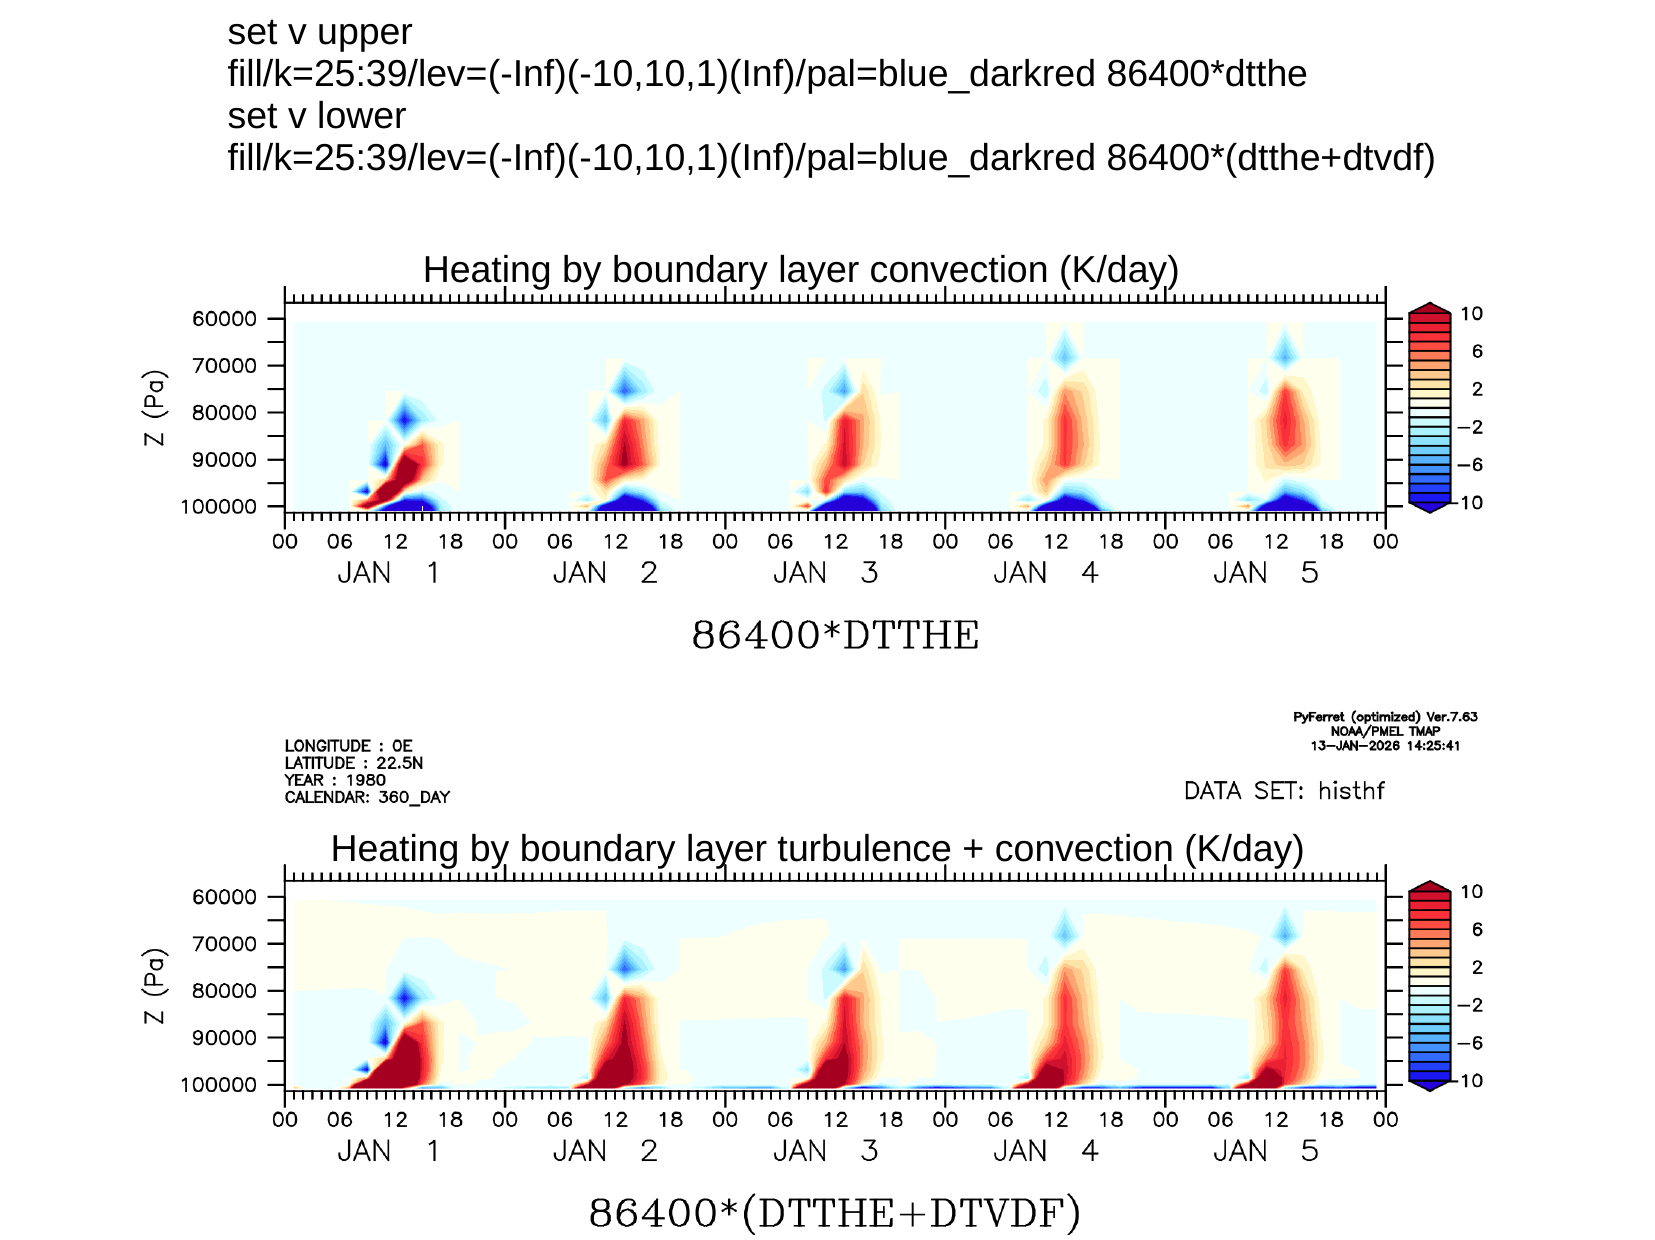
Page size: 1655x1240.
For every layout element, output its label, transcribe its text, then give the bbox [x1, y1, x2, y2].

text_box Heating by boundary layer turbulence + convection (K/day) [315, 820, 1362, 920]
text_box Heating by boundary layer convection (K/day) [408, 241, 1299, 341]
text_box set v upper fill/k=25:39/lev=(-Inf)(-10,10,1)(Inf)/pal=blue_darkred 86400*dtthe set v lower fill/k=25:39/lev=(-Inf)(-10,10,1)(Inf)/pal=blue_darkred 86400*(dtthe+dtvdf) [213, 0, 1454, 229]
picture [132, 263, 1491, 1235]
